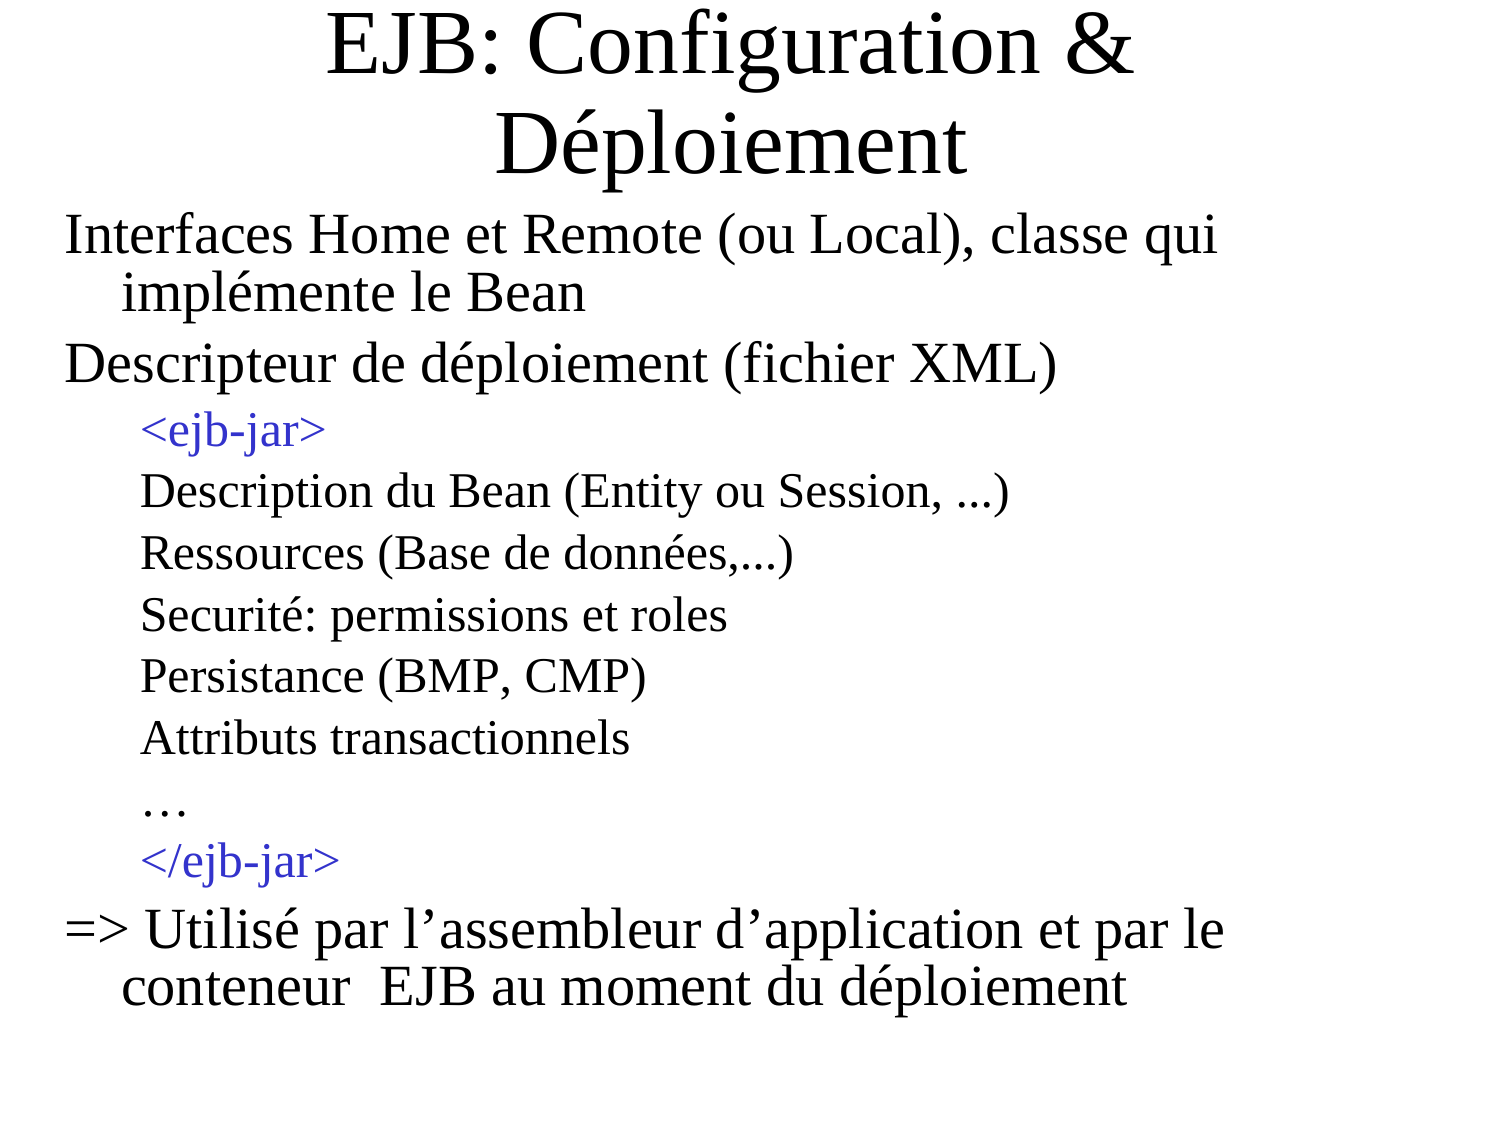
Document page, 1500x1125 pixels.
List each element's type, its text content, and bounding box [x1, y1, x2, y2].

list Interfaces Home et Remote (ou Local), classe qui implémente le Bean Descripteur de déploiement (fichier XML) <ejb-jar> Description du Bean (Entity ou Session, ...) Ressources (Base de données,...) Securité: permissions et roles Persistance (BMP, CMP) Attributs transactionnels … </ejb-jar> => Utilisé par l’assembleur d’application et par le conteneur EJB au moment du déploiement [50, 200, 1438, 1125]
title EJB: Configuration & Déploiement [62, 0, 1401, 200]
